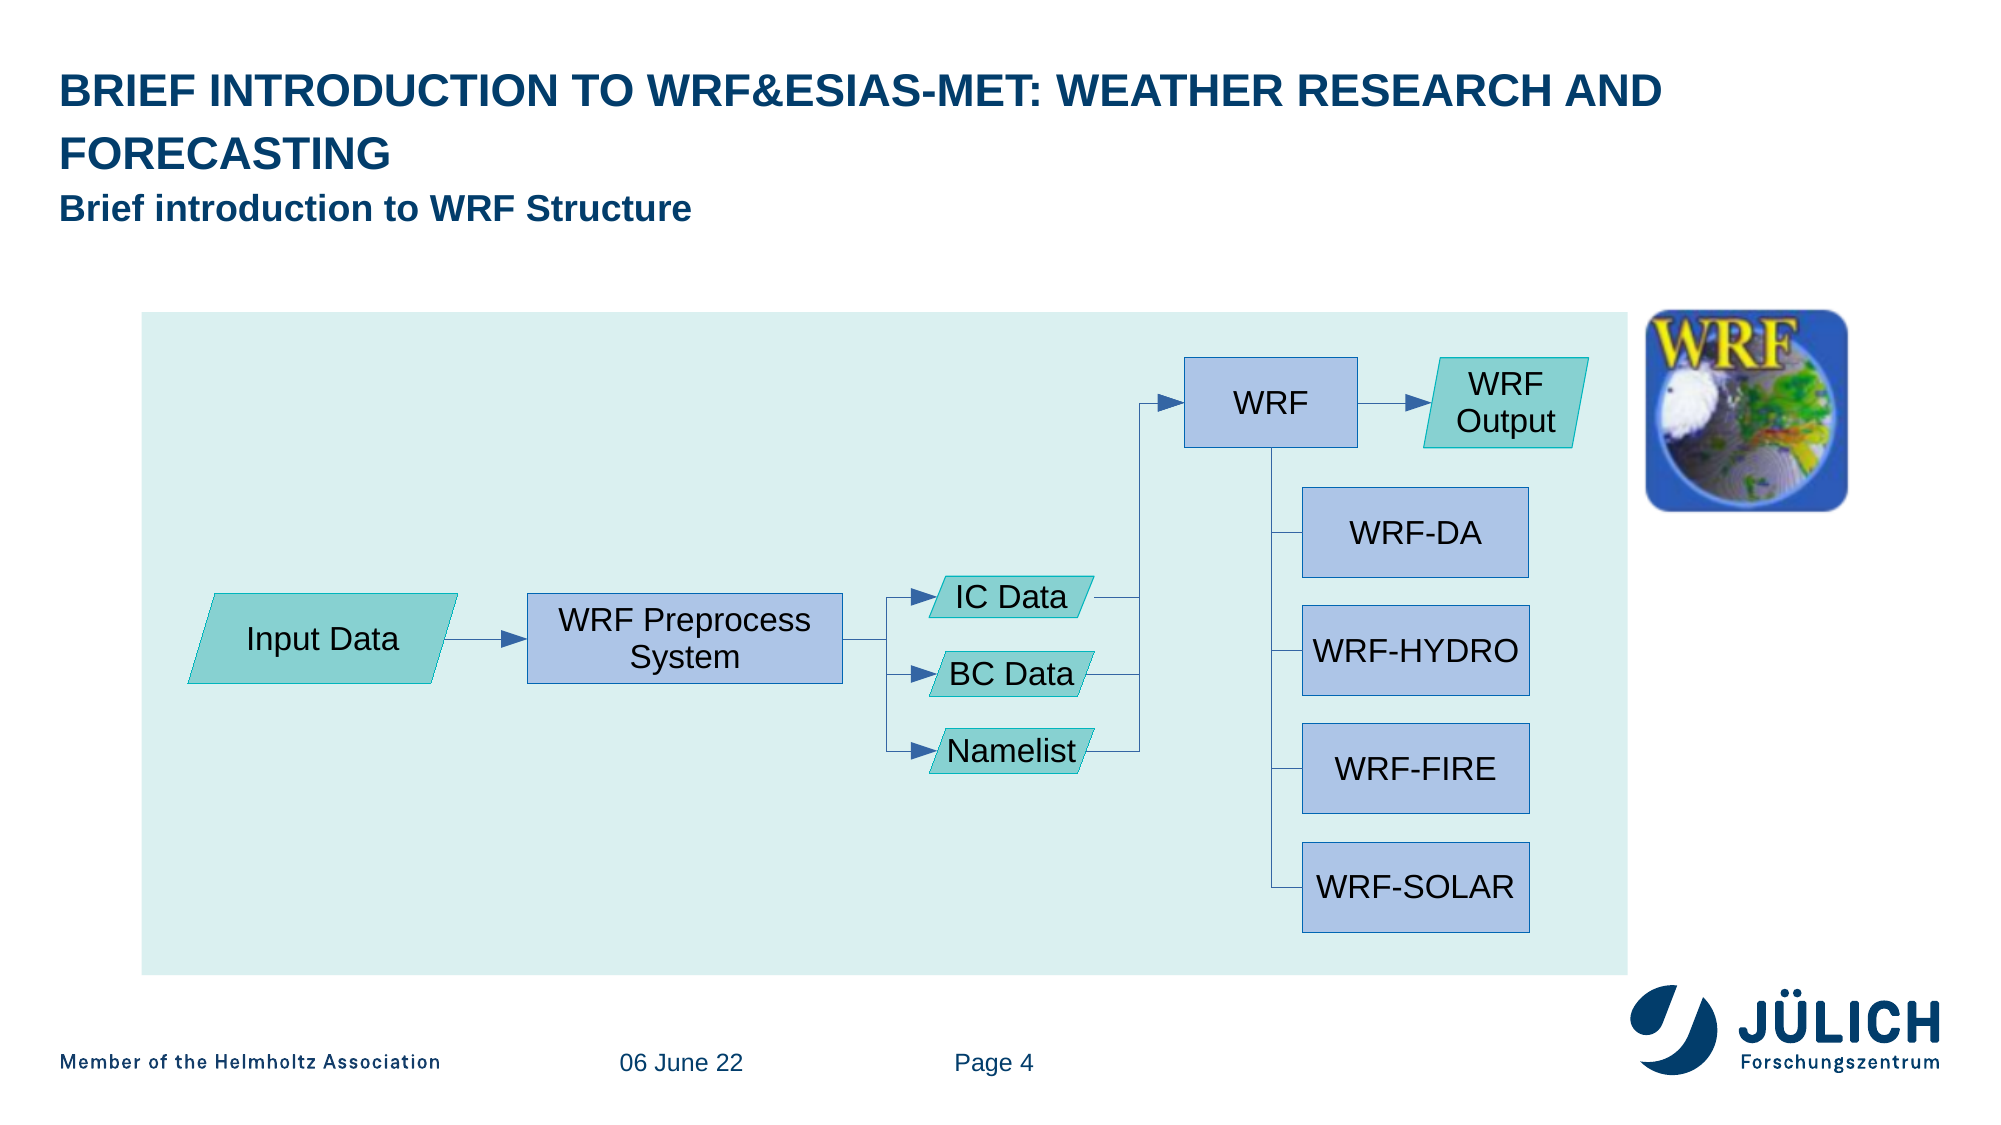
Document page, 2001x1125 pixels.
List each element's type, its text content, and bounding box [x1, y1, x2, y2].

slide_number Page <number> [954, 1046, 1073, 1084]
text_box Namelist [929, 728, 1095, 774]
text_box [141, 312, 1628, 976]
text_box BC Data [929, 651, 1095, 697]
text_box Input Data [187, 593, 458, 684]
text_box WRF-HYDRO [1303, 606, 1529, 696]
text_box WRF-FIRE [1303, 724, 1529, 814]
text_box WRF-DA [1303, 488, 1529, 578]
picture [1629, 300, 1859, 526]
text_box WRF Output [1423, 357, 1589, 448]
title Brief introduction to WRF&ESIAS-met: Weather Research and Forecasting [59, 53, 1938, 238]
text_box 06 June 22 [619, 1046, 882, 1084]
list Brief introduction to WRF Structure [58, 177, 1937, 262]
text_box WRF-SOLAR [1303, 842, 1529, 932]
text_box WRF [1184, 358, 1358, 448]
text_box WRF Preprocess System [528, 594, 843, 684]
text_box IC Data [929, 576, 1095, 618]
